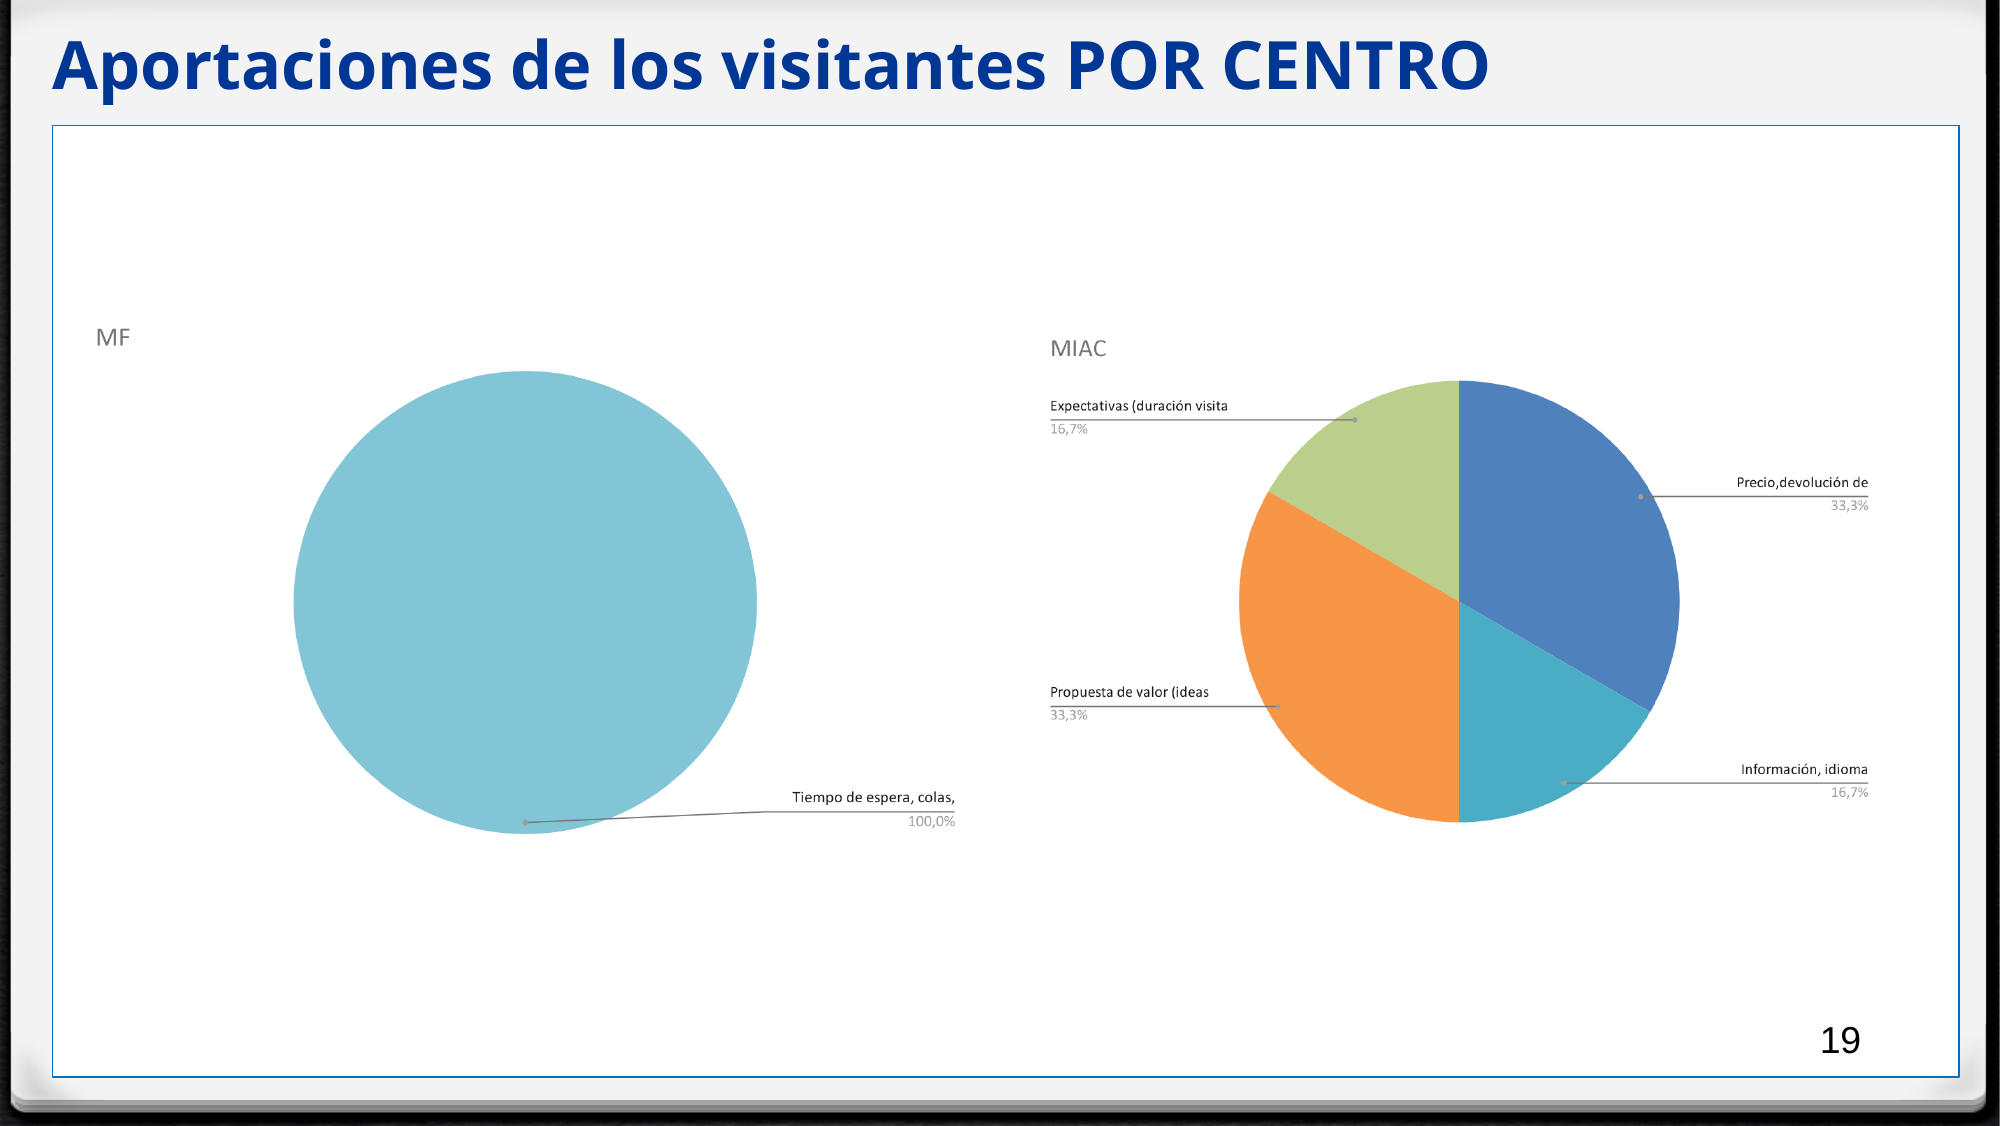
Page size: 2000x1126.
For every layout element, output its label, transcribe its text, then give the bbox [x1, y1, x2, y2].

text_box <number> [1412, 1008, 1880, 1069]
picture [67, 297, 983, 862]
text_box Aportaciones de los visitantes POR CENTRO [52, 0, 1945, 125]
picture [0, 0, 2000, 1126]
picture [1023, 310, 1895, 849]
text_box [52, 125, 1959, 1078]
